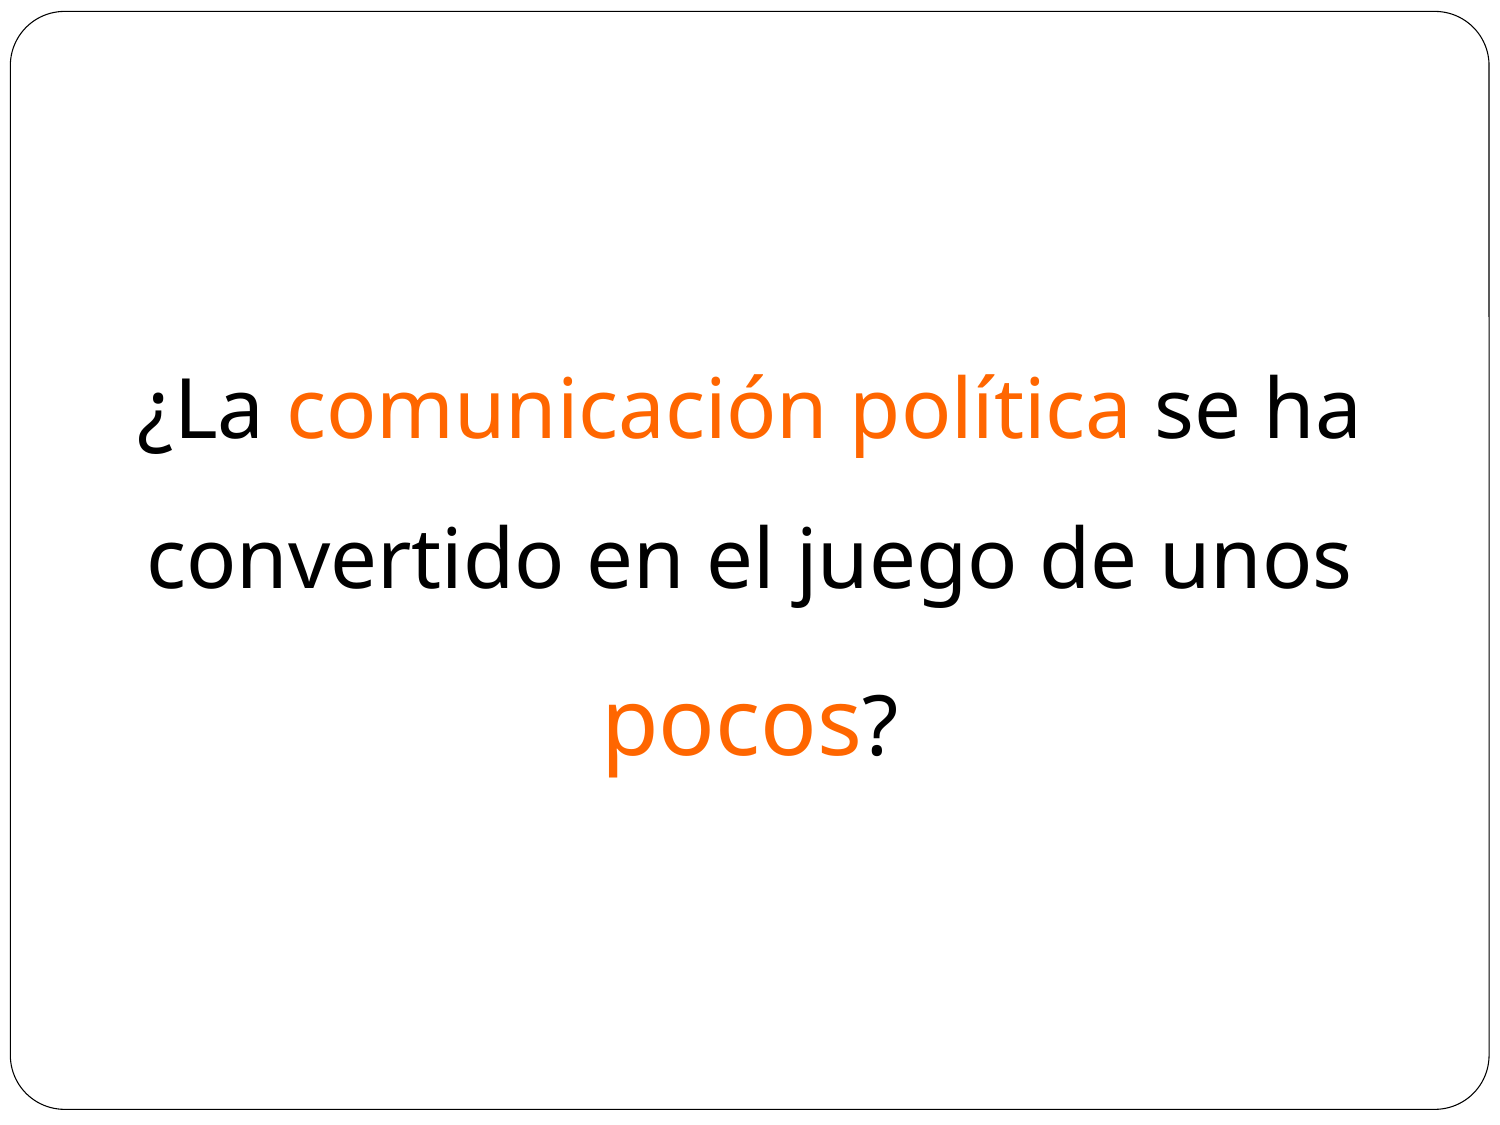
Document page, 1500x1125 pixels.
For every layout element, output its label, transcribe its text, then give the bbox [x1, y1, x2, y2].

text_box ¿La comunicación política se ha convertido en el juego de unos pocos? [62, 37, 1438, 782]
